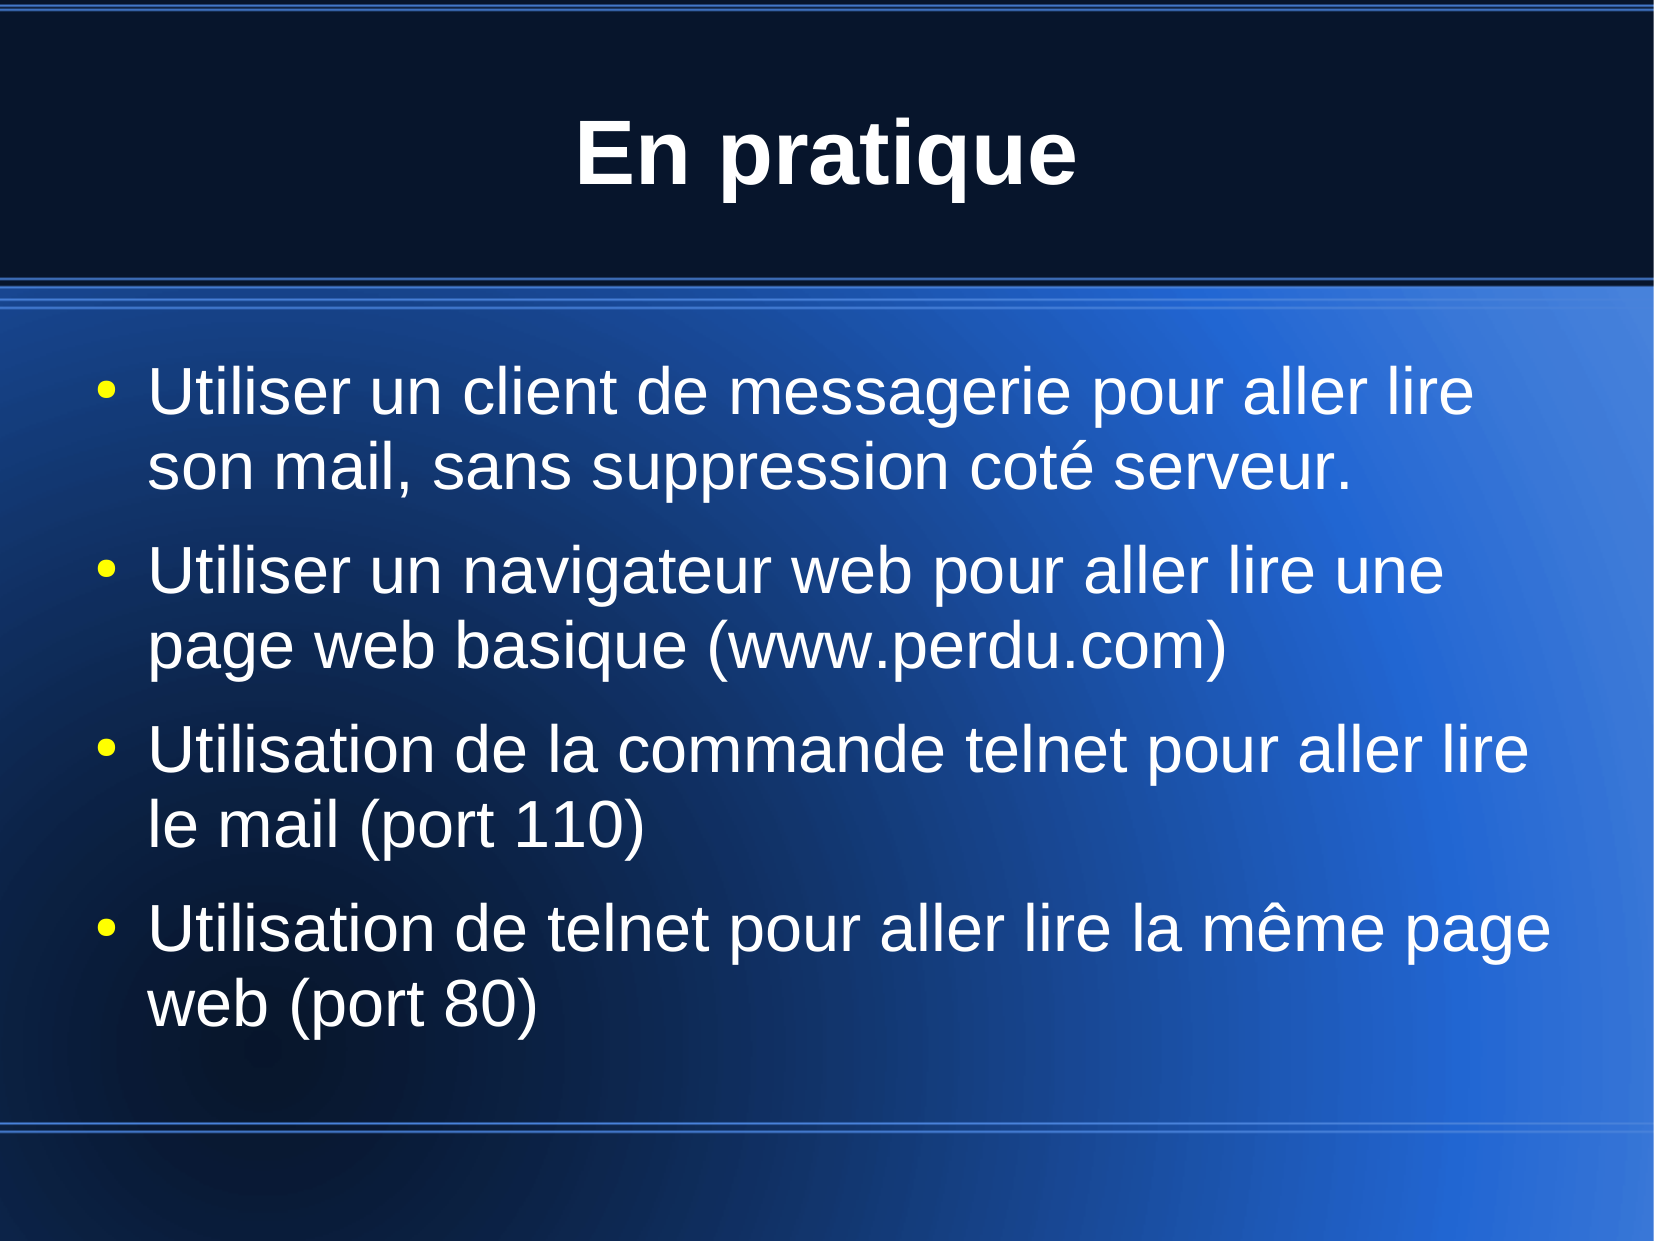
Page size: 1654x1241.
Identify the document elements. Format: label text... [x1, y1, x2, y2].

title En pratique [82, 49, 1571, 257]
picture [0, 0, 1654, 1241]
list Utiliser un client de messagerie pour aller lire son mail, sans suppression coté serveur. Utiliser un navigateur web pour aller lire une page web basique (www.perdu.com) Utilisation de la commande telnet pour aller lire le mail (port 110) Utilisation de telnet pour aller lire la même page web (port 80) [76, 354, 1565, 1173]
